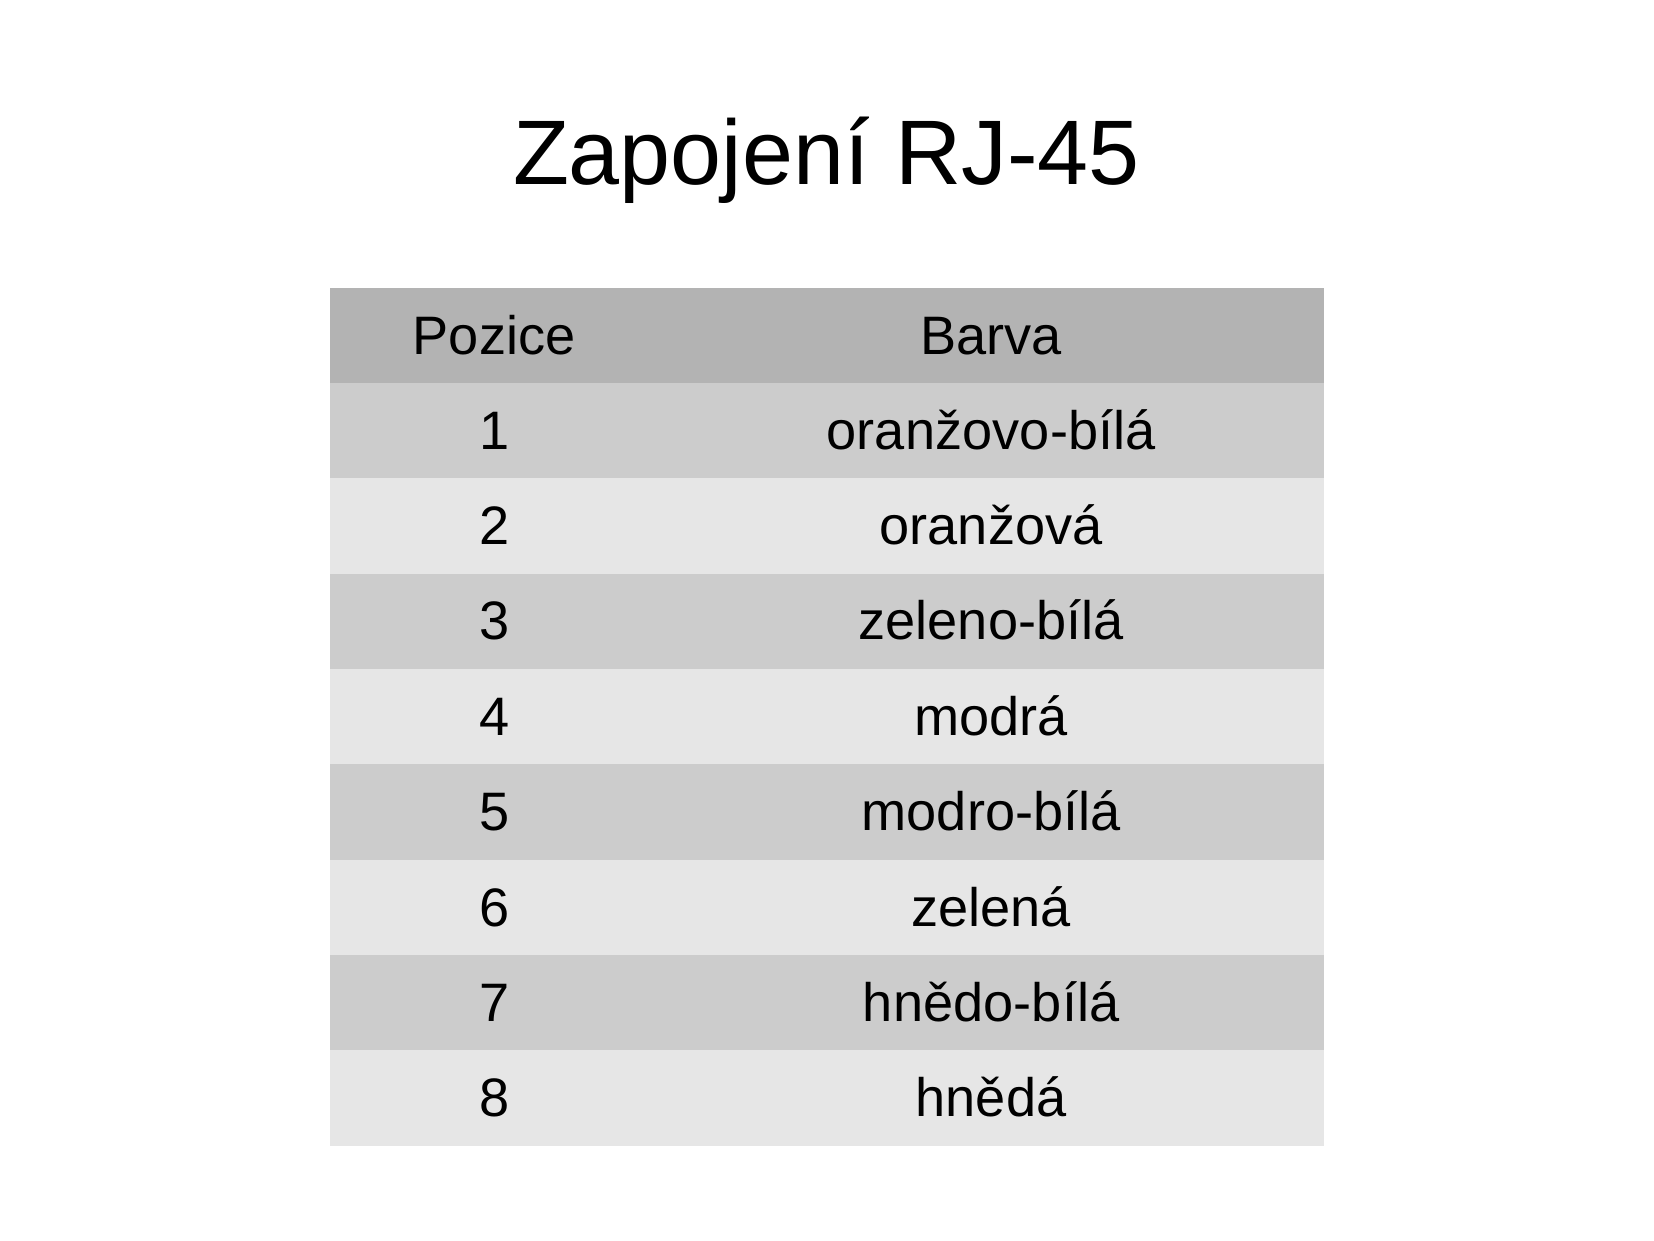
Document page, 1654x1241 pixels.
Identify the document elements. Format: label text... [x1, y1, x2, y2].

table_cell 1 [330, 383, 659, 478]
table_cell hnědo-bílá [659, 955, 1324, 1050]
table_cell oranžová [659, 478, 1324, 574]
table_cell zeleno-bílá [659, 574, 1324, 669]
table_cell 5 [330, 764, 659, 860]
table_cell 2 [330, 478, 659, 574]
table_cell 4 [330, 669, 659, 764]
table_cell 8 [330, 1050, 659, 1146]
table_header Pozice [330, 288, 659, 383]
table_cell hnědá [659, 1050, 1324, 1146]
title Zapojení RJ-45 [82, 49, 1571, 257]
table_cell modro-bílá [659, 764, 1324, 860]
table_cell 7 [330, 955, 659, 1050]
table_cell zelená [659, 860, 1324, 955]
table_header Barva [659, 288, 1324, 383]
table_cell oranžovo-bílá [659, 383, 1324, 478]
table_cell 3 [330, 574, 659, 669]
table_cell modrá [659, 669, 1324, 764]
table_cell 6 [330, 860, 659, 955]
